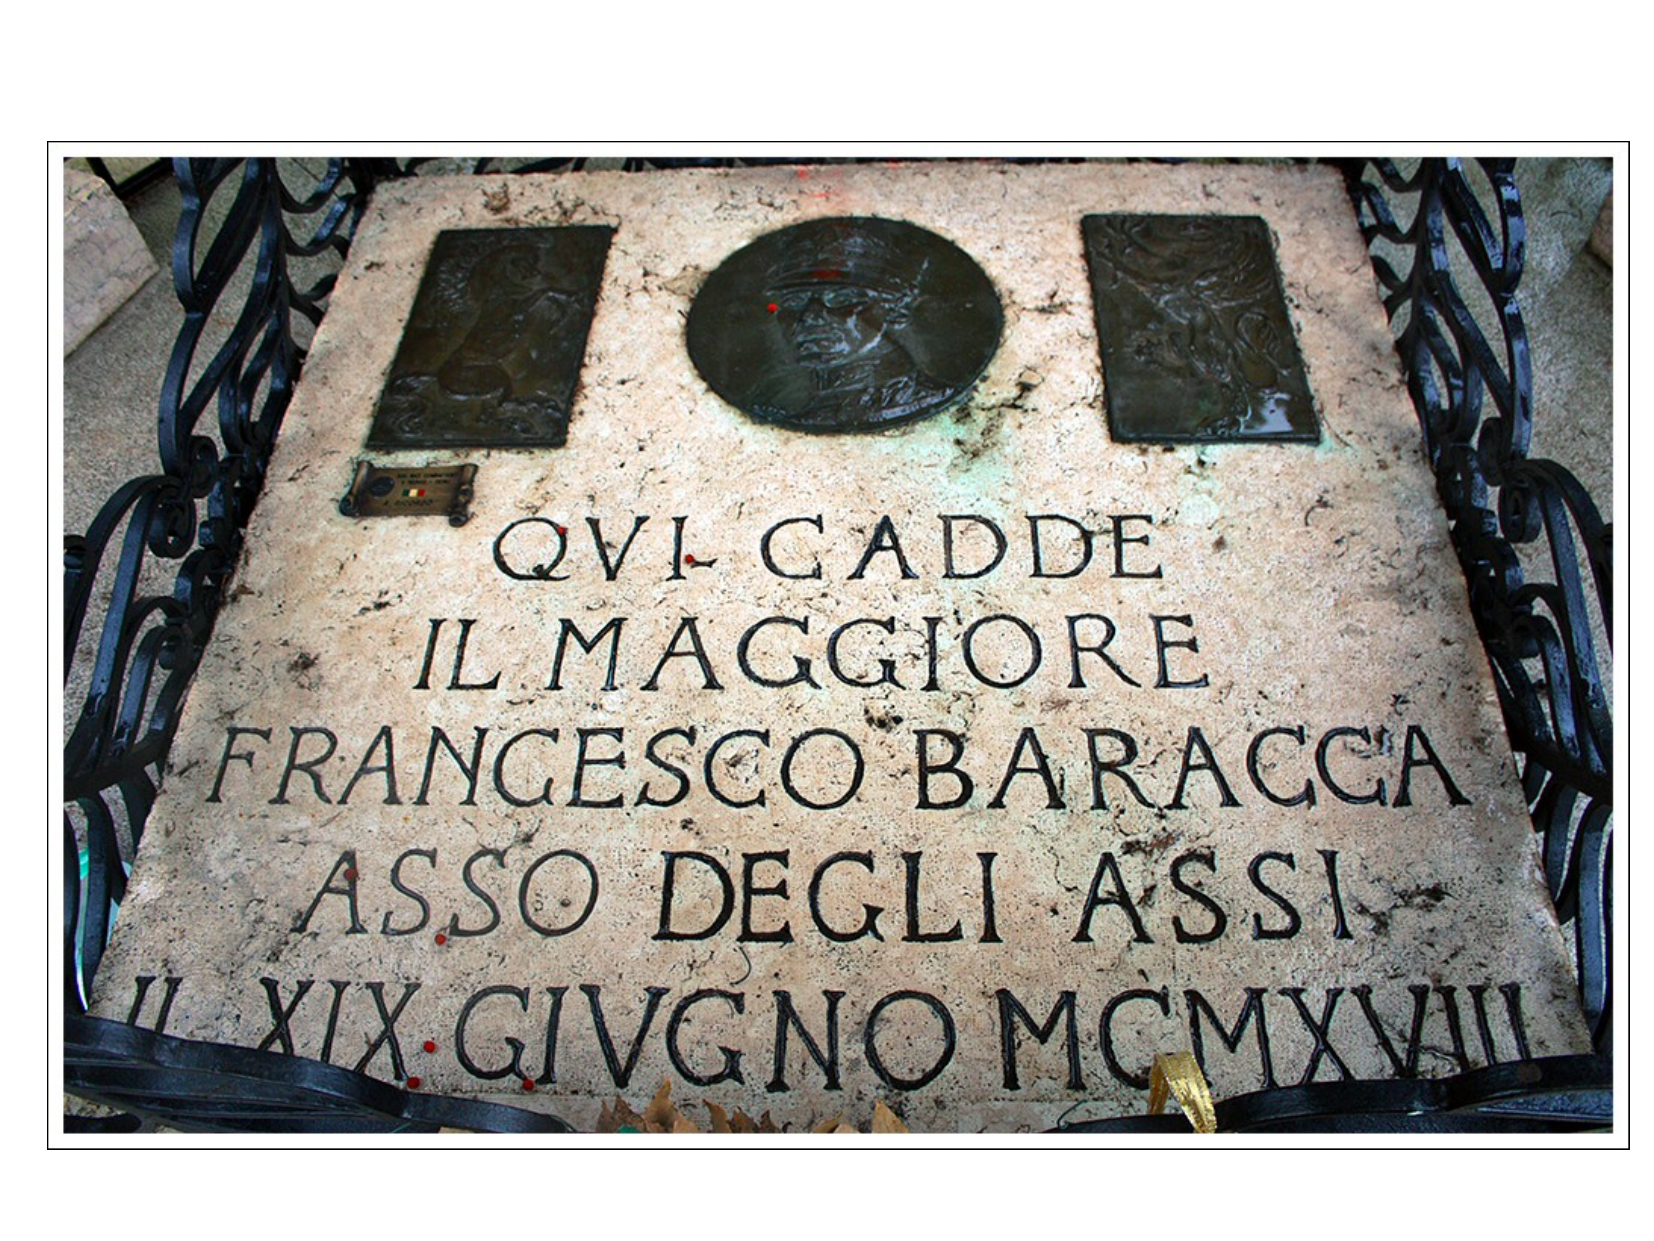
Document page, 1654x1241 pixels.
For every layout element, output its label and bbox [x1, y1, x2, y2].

picture [47, 141, 1630, 1150]
